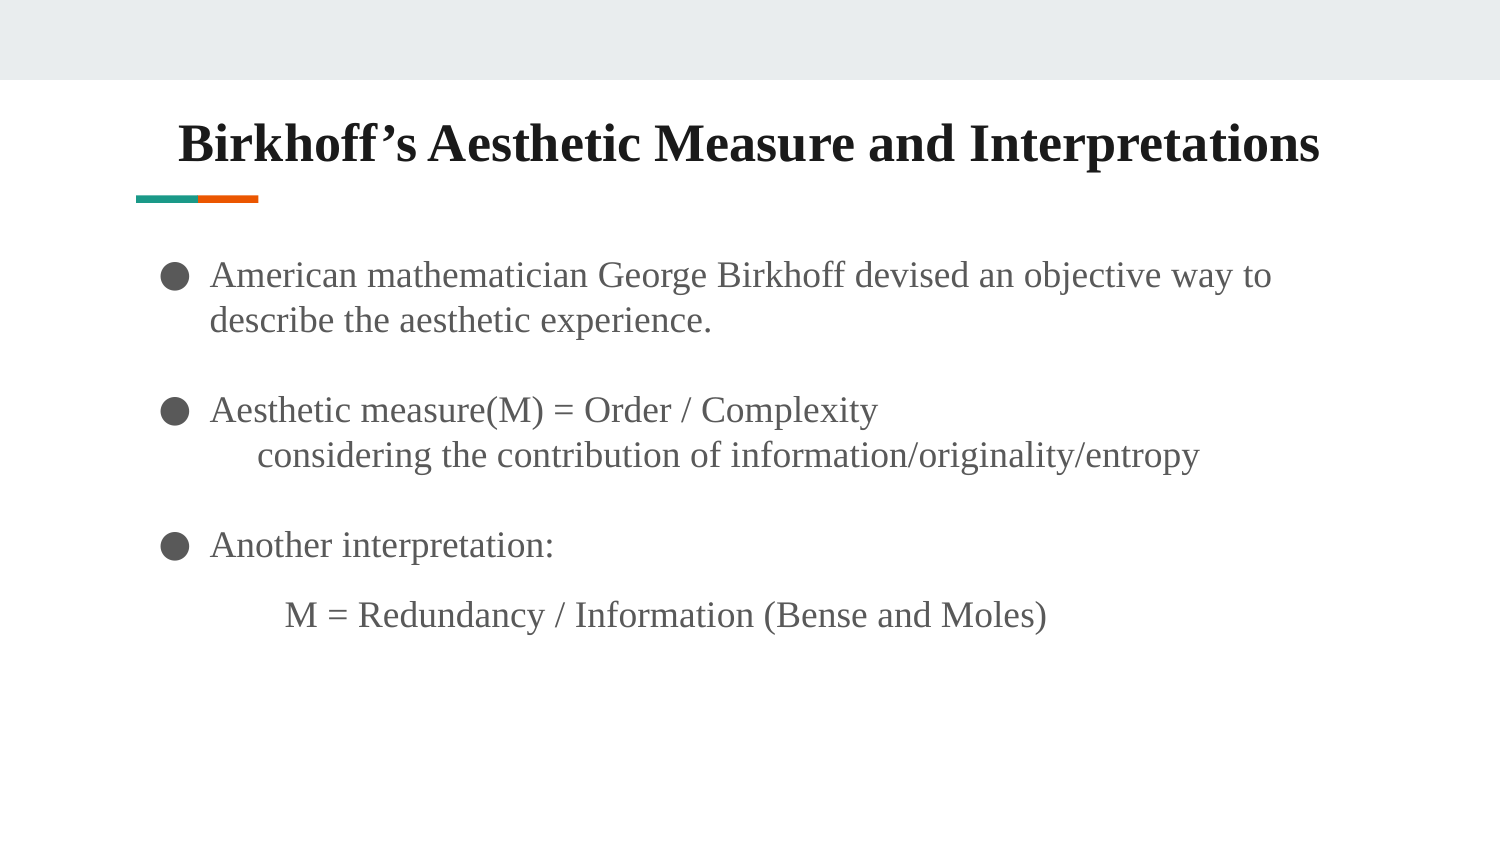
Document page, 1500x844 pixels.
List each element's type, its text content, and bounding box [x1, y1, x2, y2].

list American mathematician George Birkhoff devised an objective way to describe the aesthetic experience. Aesthetic measure(M) = Order / Complexity considering the contribution of information/originality/entropy Another interpretation: M = Redundancy / Information (Bense and Moles) [119, 234, 1415, 720]
title Birkhoff’s Aesthetic Measure and Interpretations [90, 92, 1411, 181]
